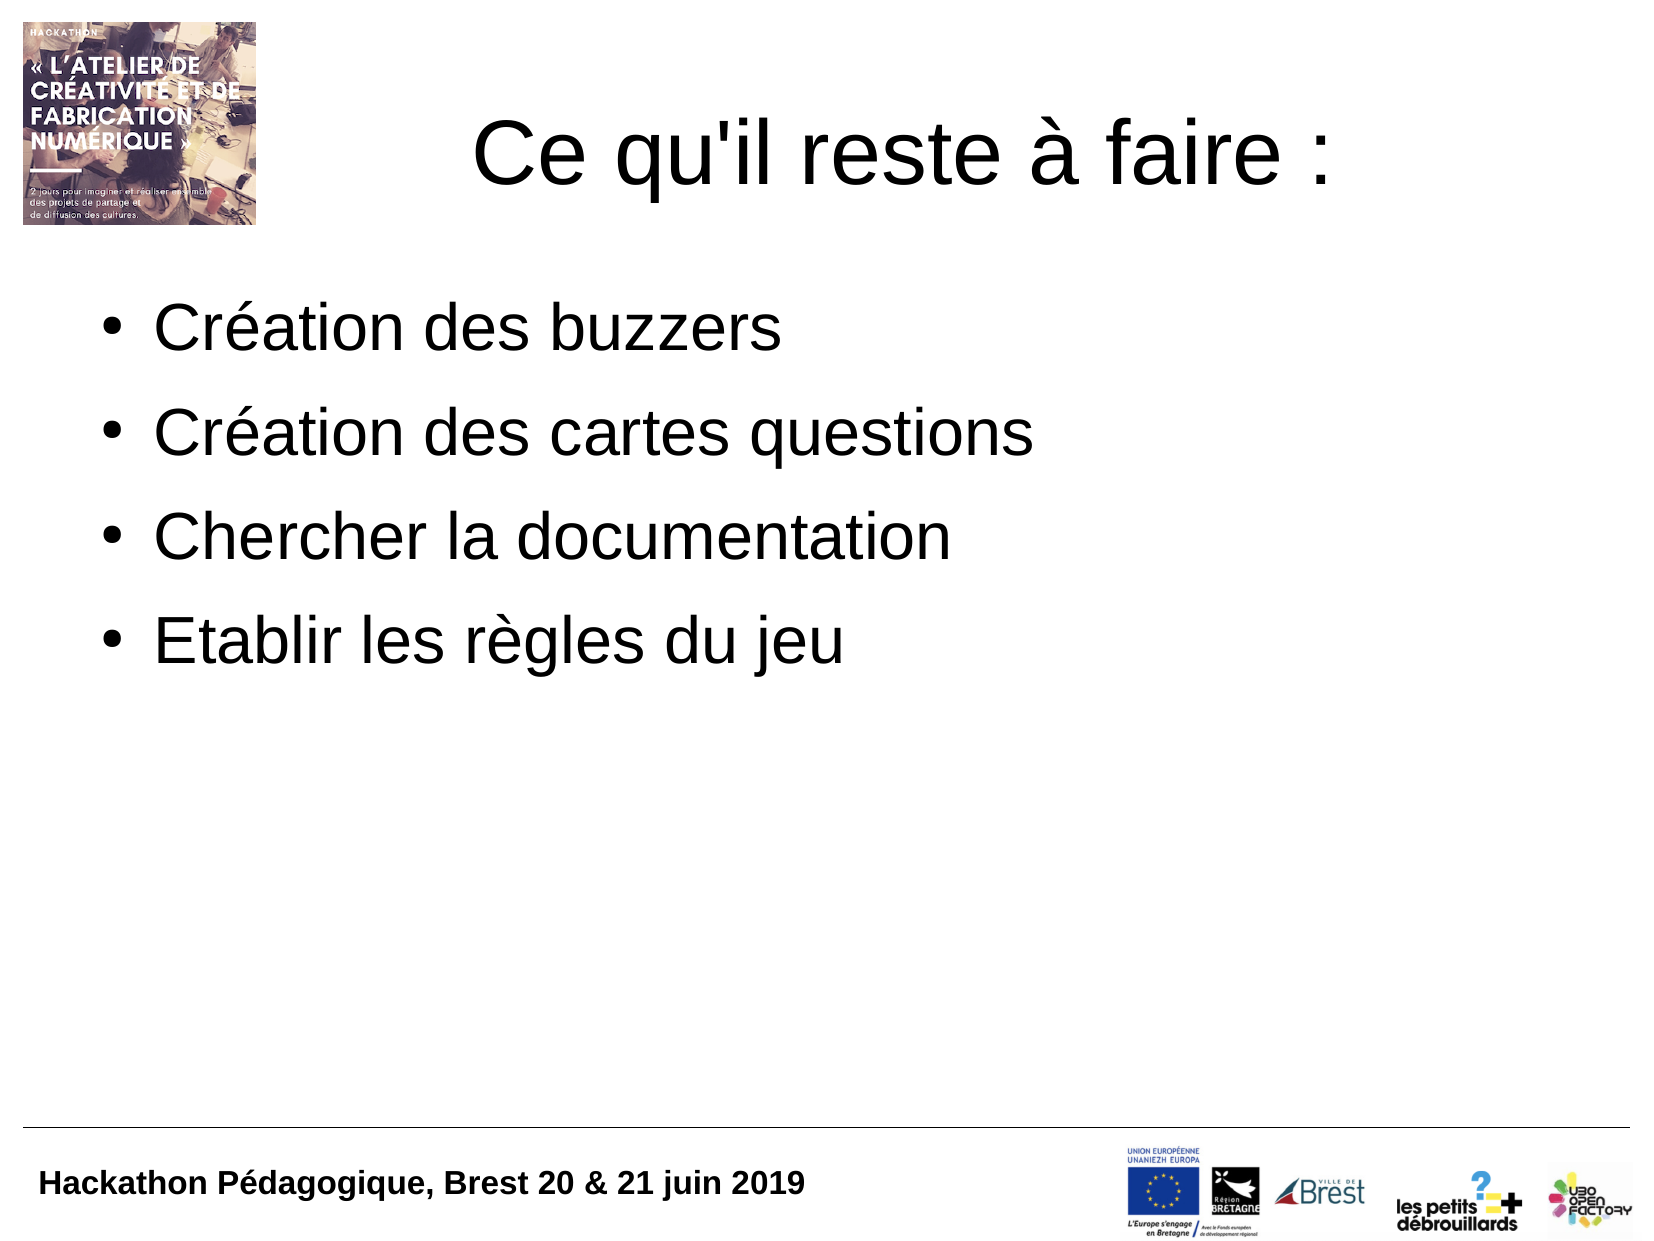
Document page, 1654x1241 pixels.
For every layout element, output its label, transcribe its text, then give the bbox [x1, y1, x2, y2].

list Création des buzzers Création des cartes questions Chercher la documentation Etablir les règles du jeu [82, 290, 1571, 1109]
picture [23, 22, 256, 225]
title Ce qu'il reste à faire : [236, 49, 1571, 257]
text_box Hackathon Pédagogique, Brest 20 & 21 juin 2019 [23, 1157, 945, 1210]
picture [1120, 1137, 1642, 1241]
